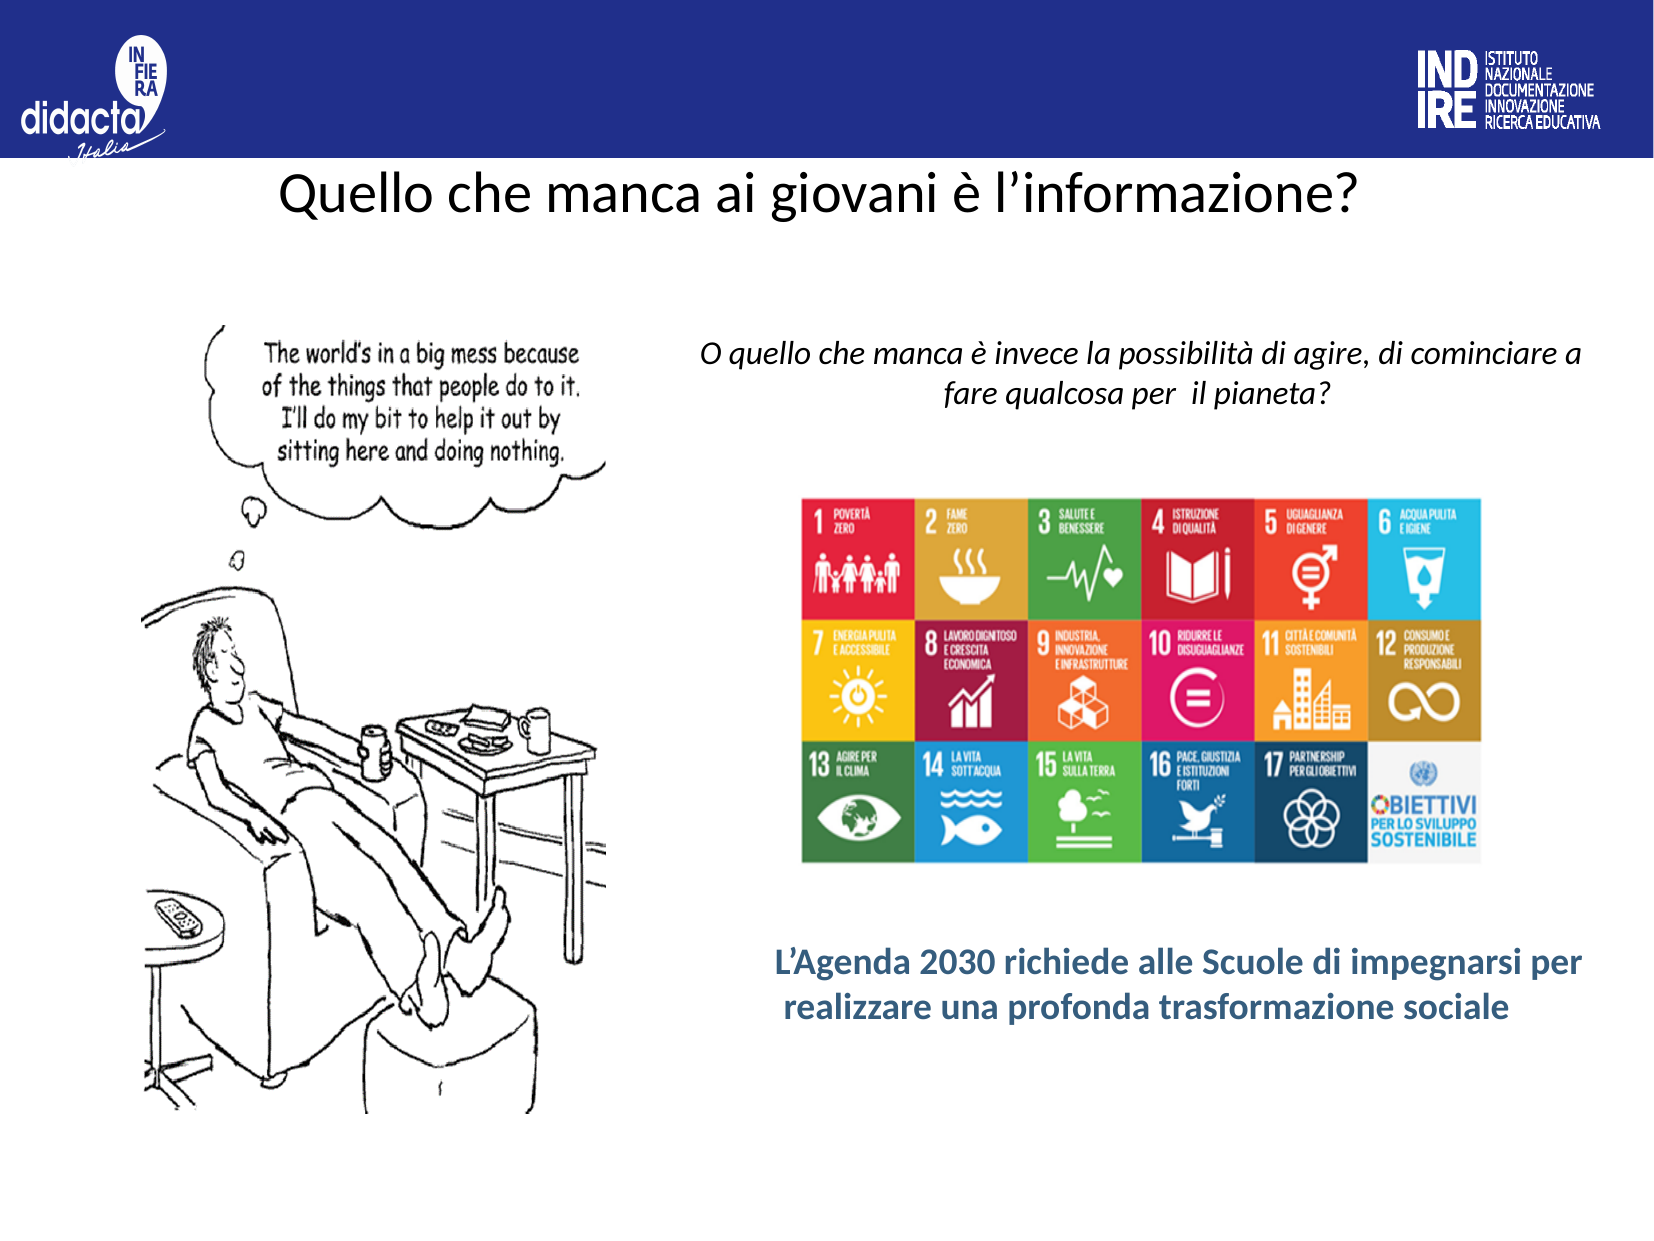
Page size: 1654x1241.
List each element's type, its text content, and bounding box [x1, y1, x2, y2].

text_box L’Agenda 2030 richiede alle Scuole di impegnarsi per realizzare una profonda trasformazione sociale [760, 921, 1599, 1080]
picture [1409, 36, 1609, 142]
title Quello che manca ai giovani è l’informazione? [82, 158, 1571, 257]
text_box [0, 0, 1654, 158]
list O quello che manca è invece la possibilità di agire, di cominciare a fare qualcosa per il pianeta? [675, 315, 1609, 487]
picture [141, 325, 606, 1114]
picture [21, 35, 167, 167]
picture [791, 486, 1492, 876]
